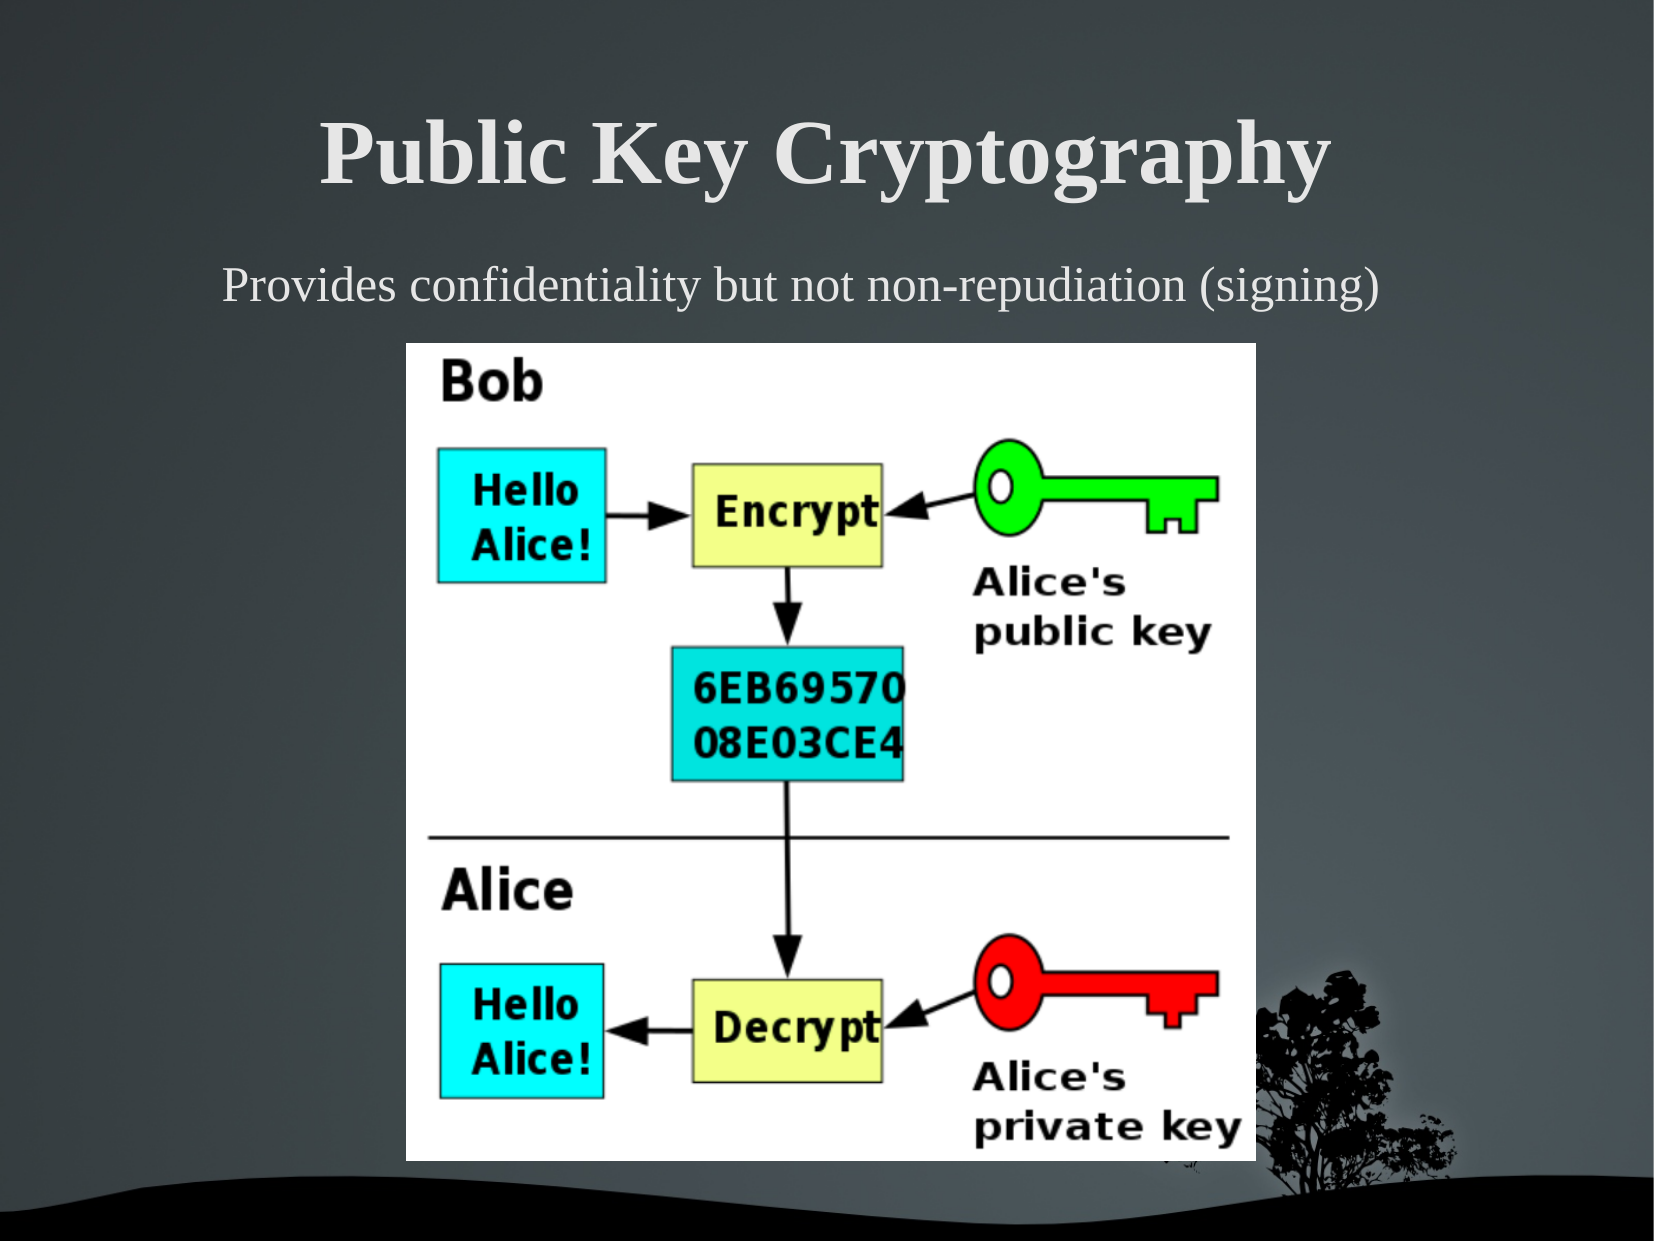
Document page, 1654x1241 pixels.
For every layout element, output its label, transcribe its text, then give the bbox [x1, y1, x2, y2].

text_box Provides confidentiality but not non-repudiation (signing) [204, 256, 1456, 348]
title Public Key Cryptography [82, 49, 1571, 257]
picture [0, 0, 1654, 1241]
